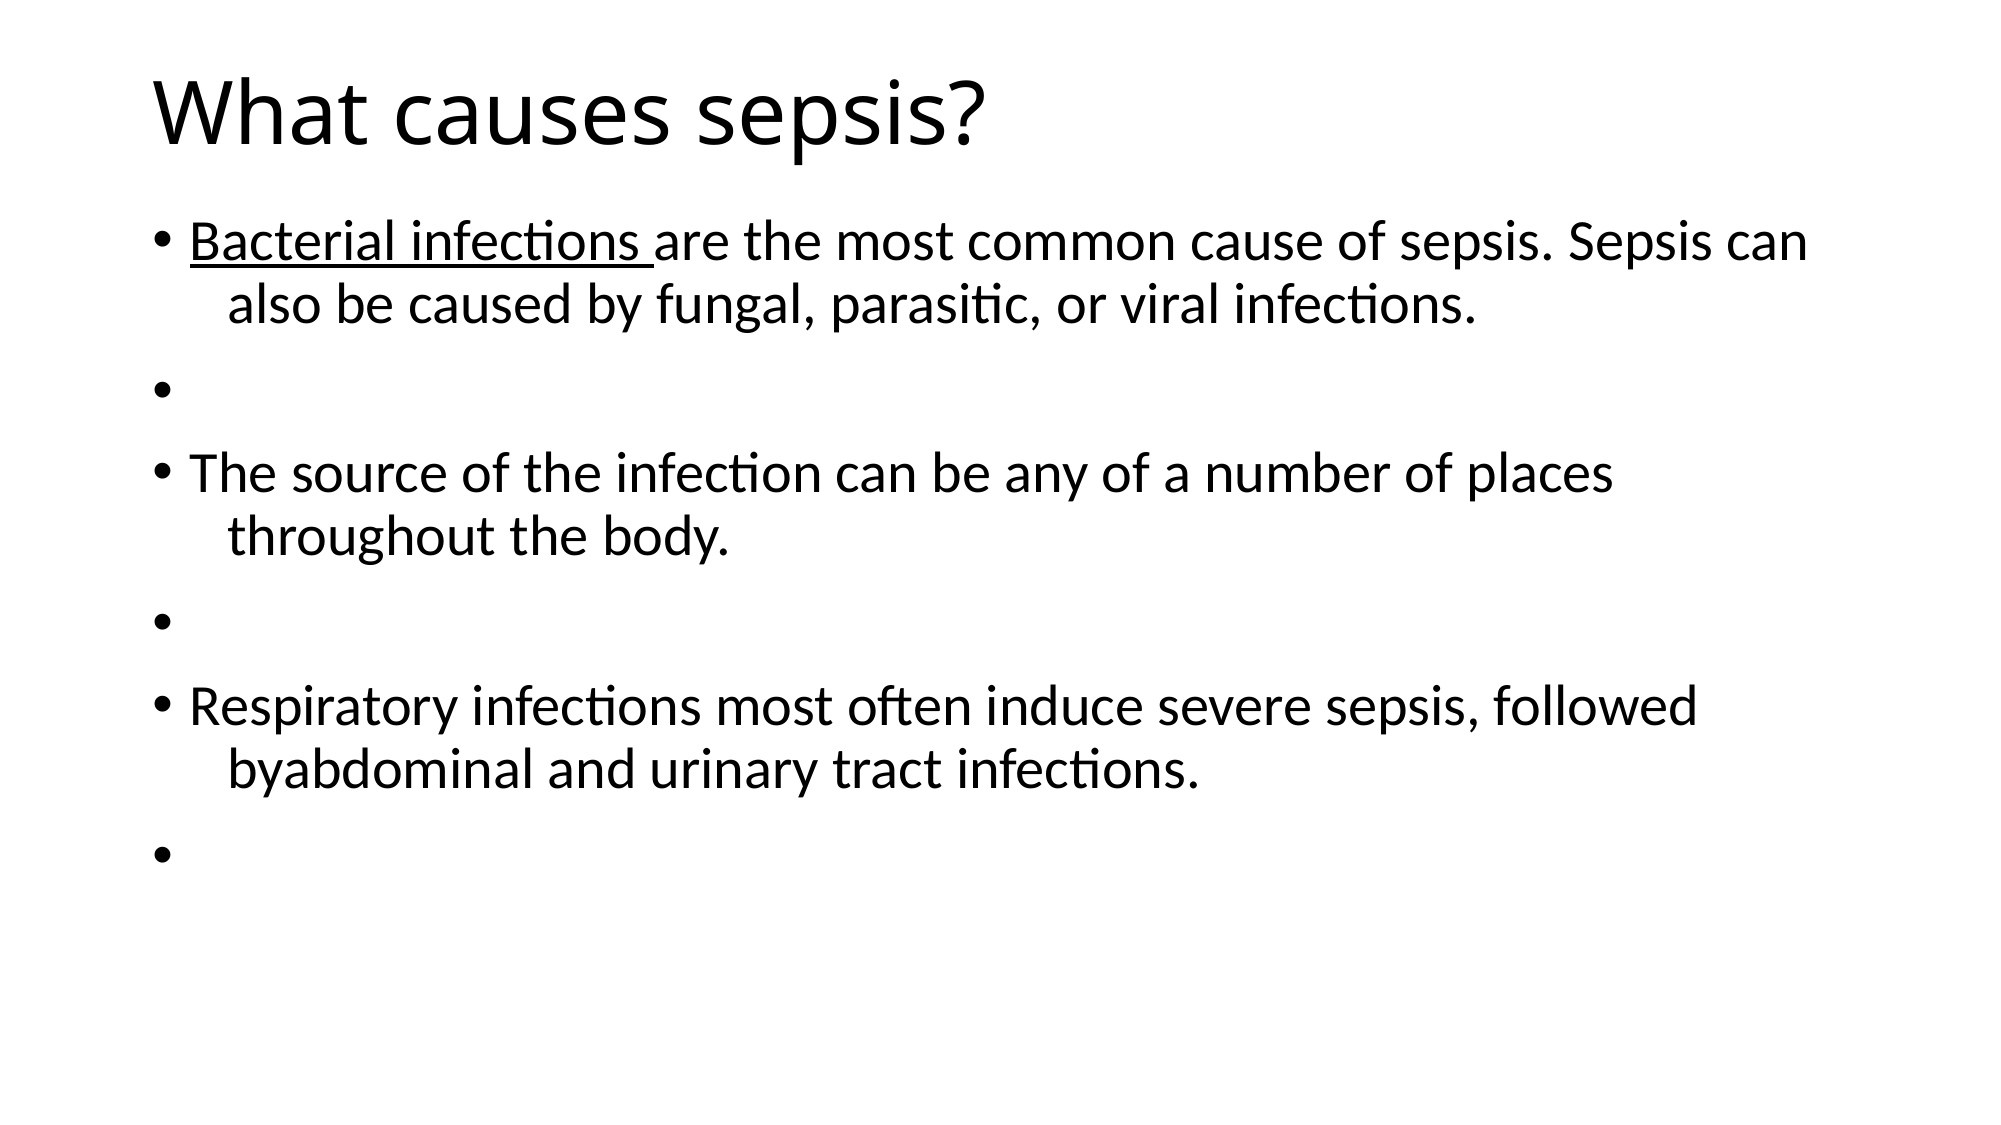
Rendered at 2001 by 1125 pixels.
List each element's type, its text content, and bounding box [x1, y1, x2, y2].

title What causes sepsis? [137, 59, 1863, 202]
list Bacterial infections are the most common cause of sepsis. Sepsis can also be caused by fungal, parasitic, or viral infections. The source of the infection can be any of a number of places throughout the body. Respiratory infections most often induce severe sepsis, followed byabdominal and urinary tract infections. [137, 202, 1863, 1014]
